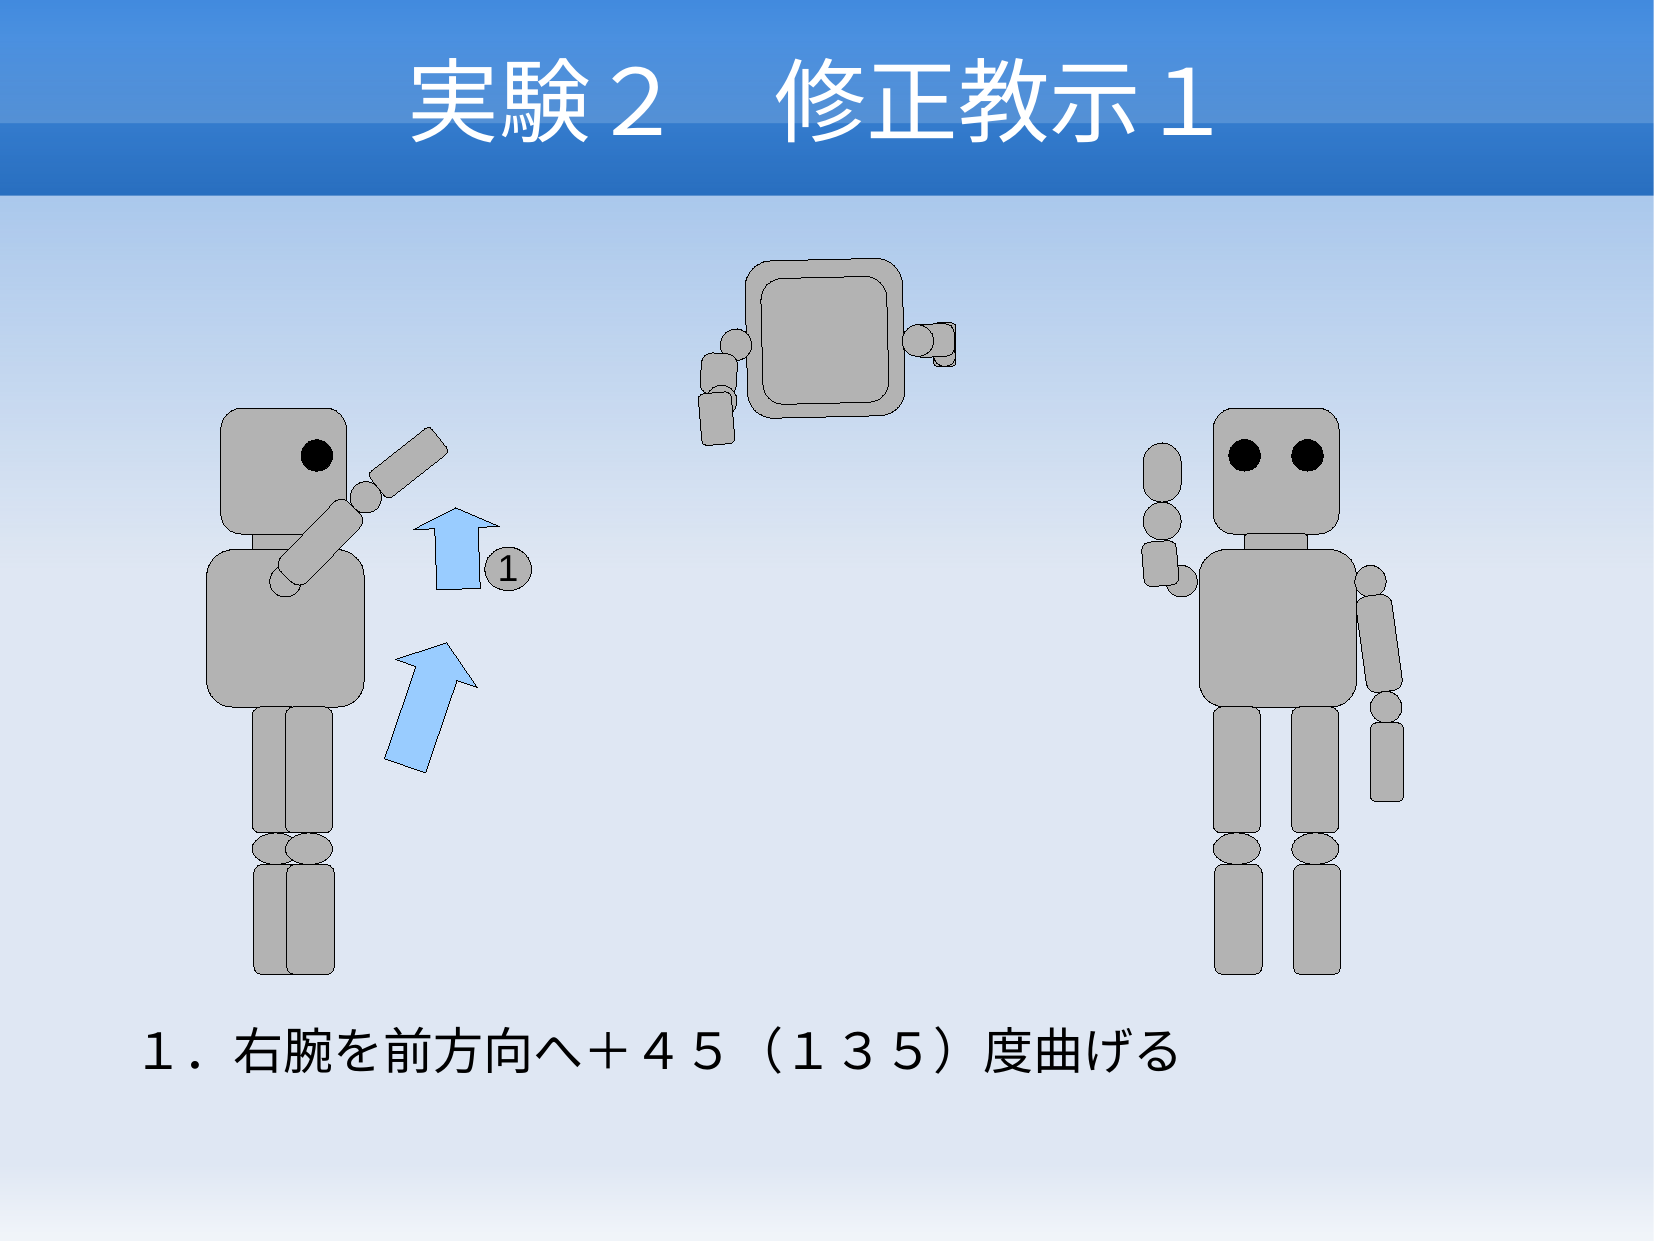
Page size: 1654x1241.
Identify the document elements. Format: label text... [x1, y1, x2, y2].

text_box [413, 507, 500, 590]
text_box 1 [484, 547, 532, 591]
text_box [1199, 408, 1404, 975]
text_box １．右腕を前方向へ＋４５（１３５）度曲げる [118, 1003, 1536, 1213]
title 実験２ 修正教示１ [76, 7, 1565, 200]
text_box [206, 408, 448, 975]
picture [0, 0, 1654, 1241]
text_box [698, 258, 956, 446]
text_box [384, 642, 478, 773]
text_box [1141, 442, 1198, 597]
